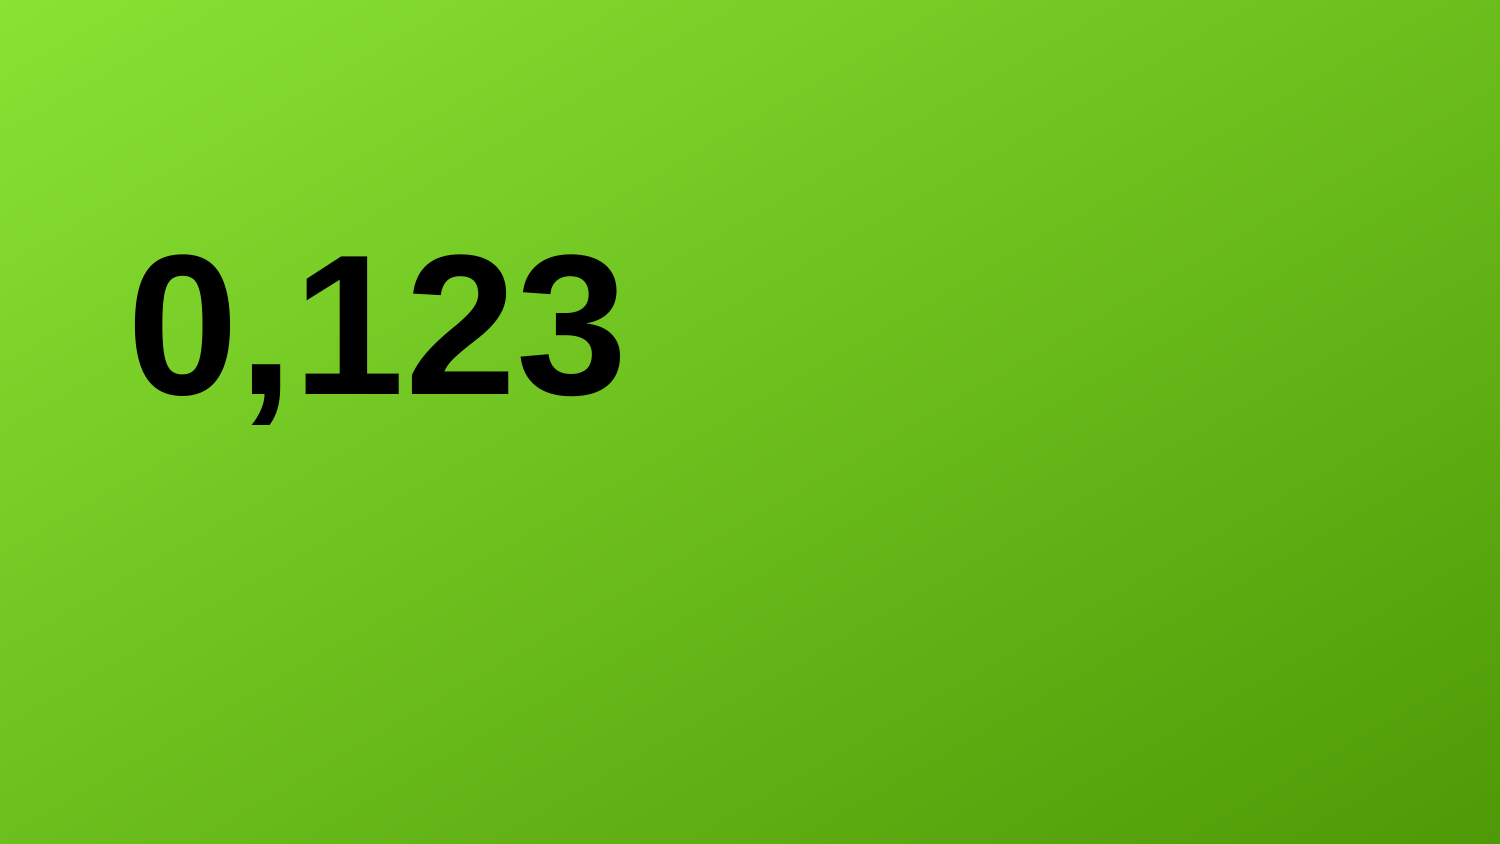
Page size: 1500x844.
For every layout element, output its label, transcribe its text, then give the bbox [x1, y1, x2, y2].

text_box 0,123 [112, 259, 1388, 450]
text_box 0,123 [162, 276, 202, 374]
